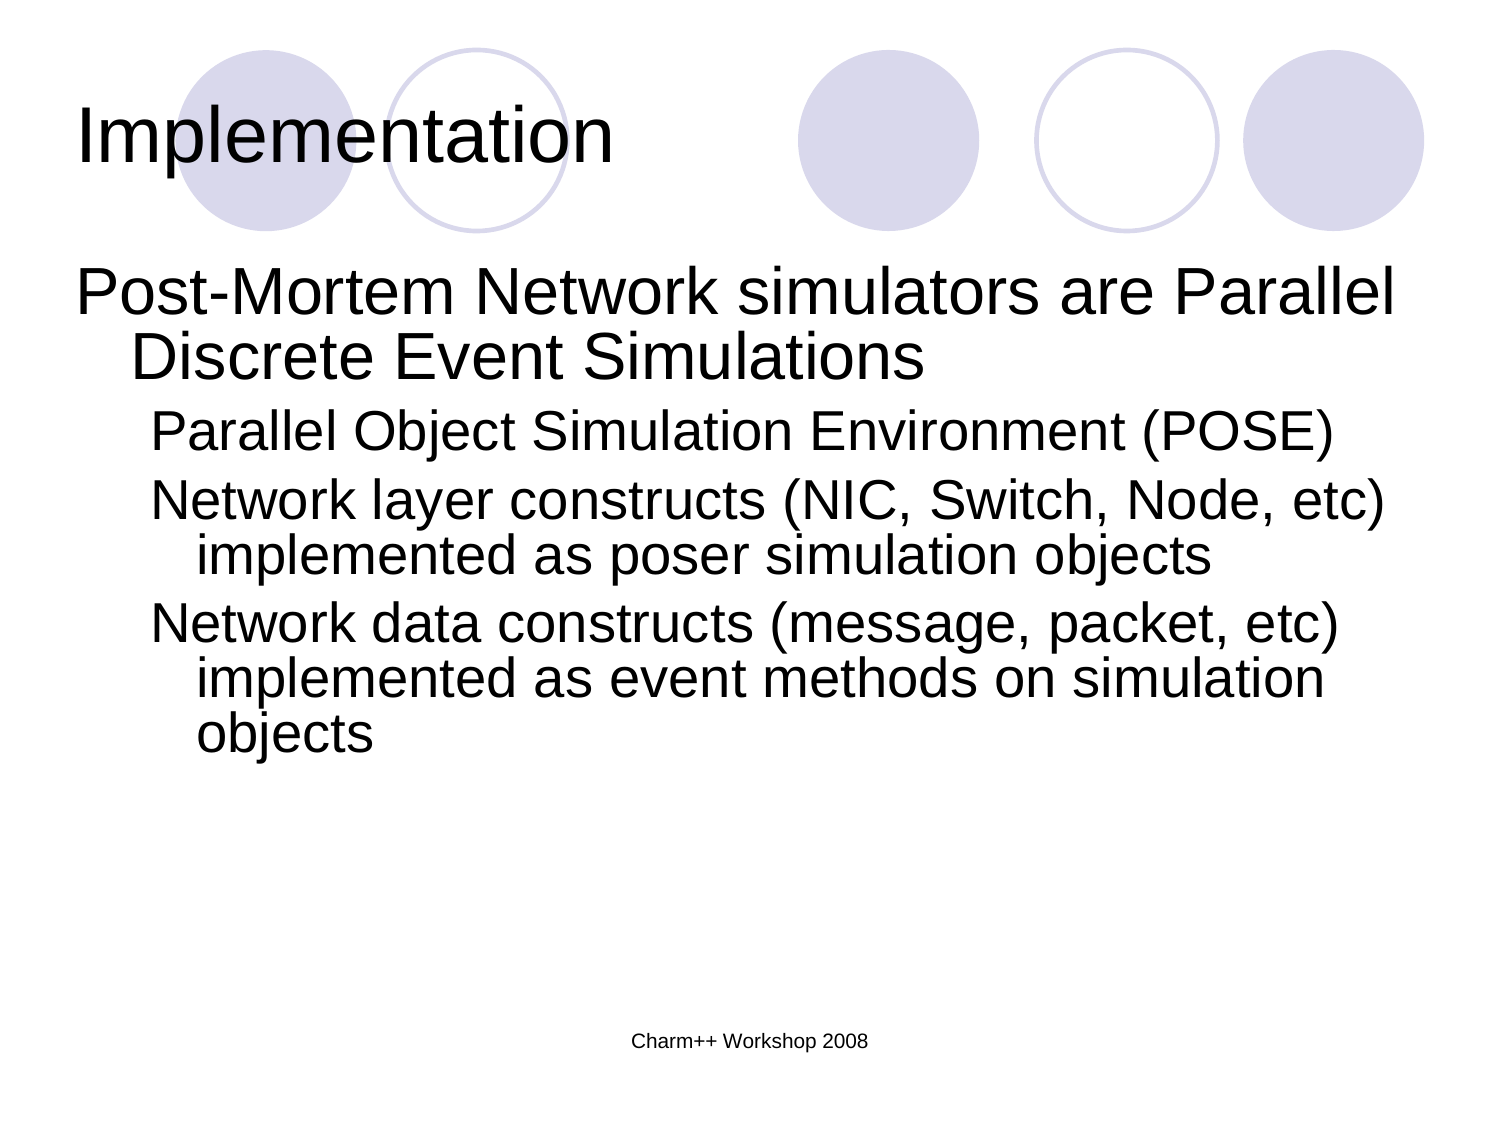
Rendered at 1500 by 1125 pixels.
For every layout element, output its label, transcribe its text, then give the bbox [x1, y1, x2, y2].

title Implementation [75, 45, 1426, 233]
list Post-Mortem Network simulators are Parallel Discrete Event Simulations Parallel Object Simulation Environment (POSE) Network layer constructs (NIC, Switch, Node, etc) implemented as poser simulation objects Network data constructs (message, packet, etc) implemented as event methods on simulation objects [75, 262, 1426, 1007]
